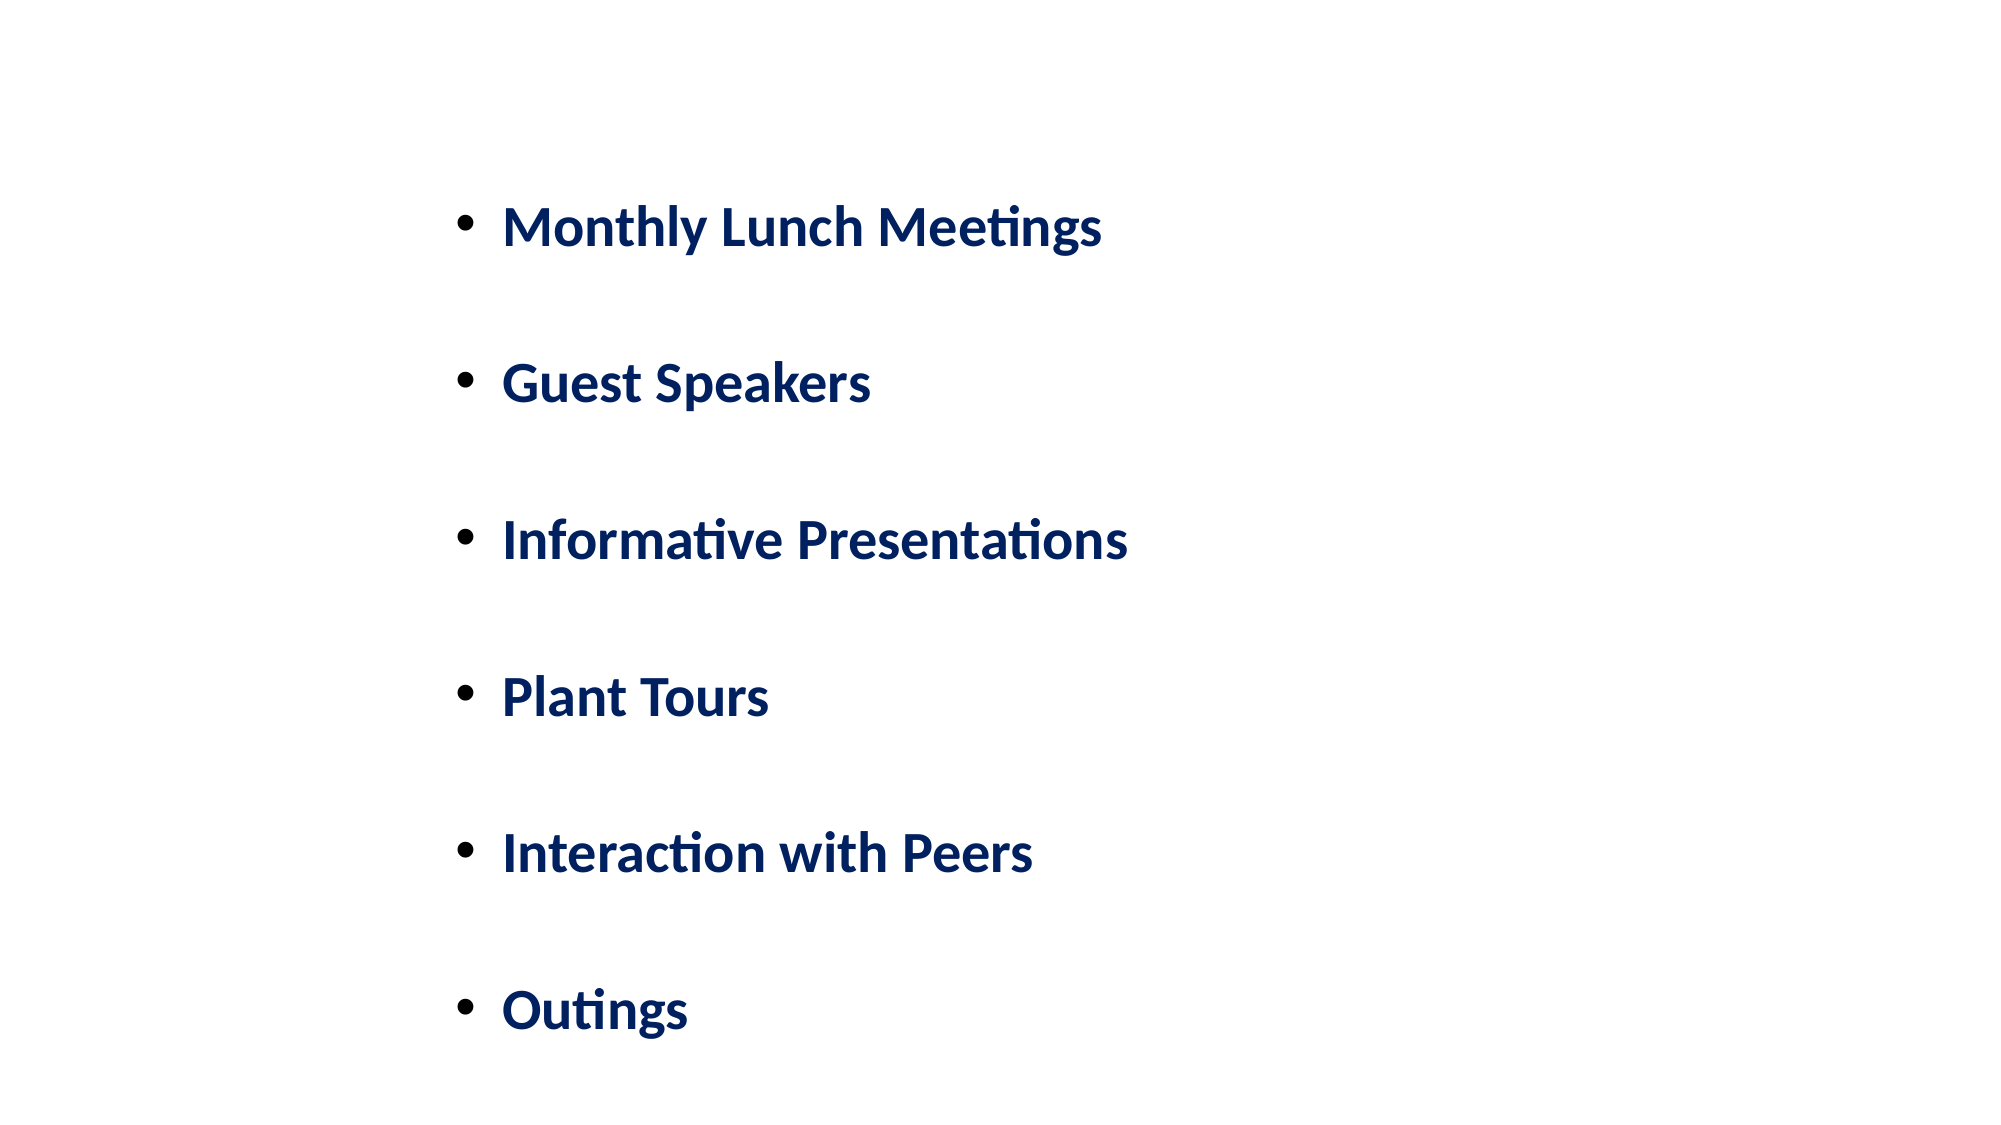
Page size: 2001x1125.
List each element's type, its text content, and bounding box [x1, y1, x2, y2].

text_box Monthly Lunch Meetings Guest Speakers Informative Presentations Plant Tours Interaction with Peers Outings [440, 110, 1652, 1048]
